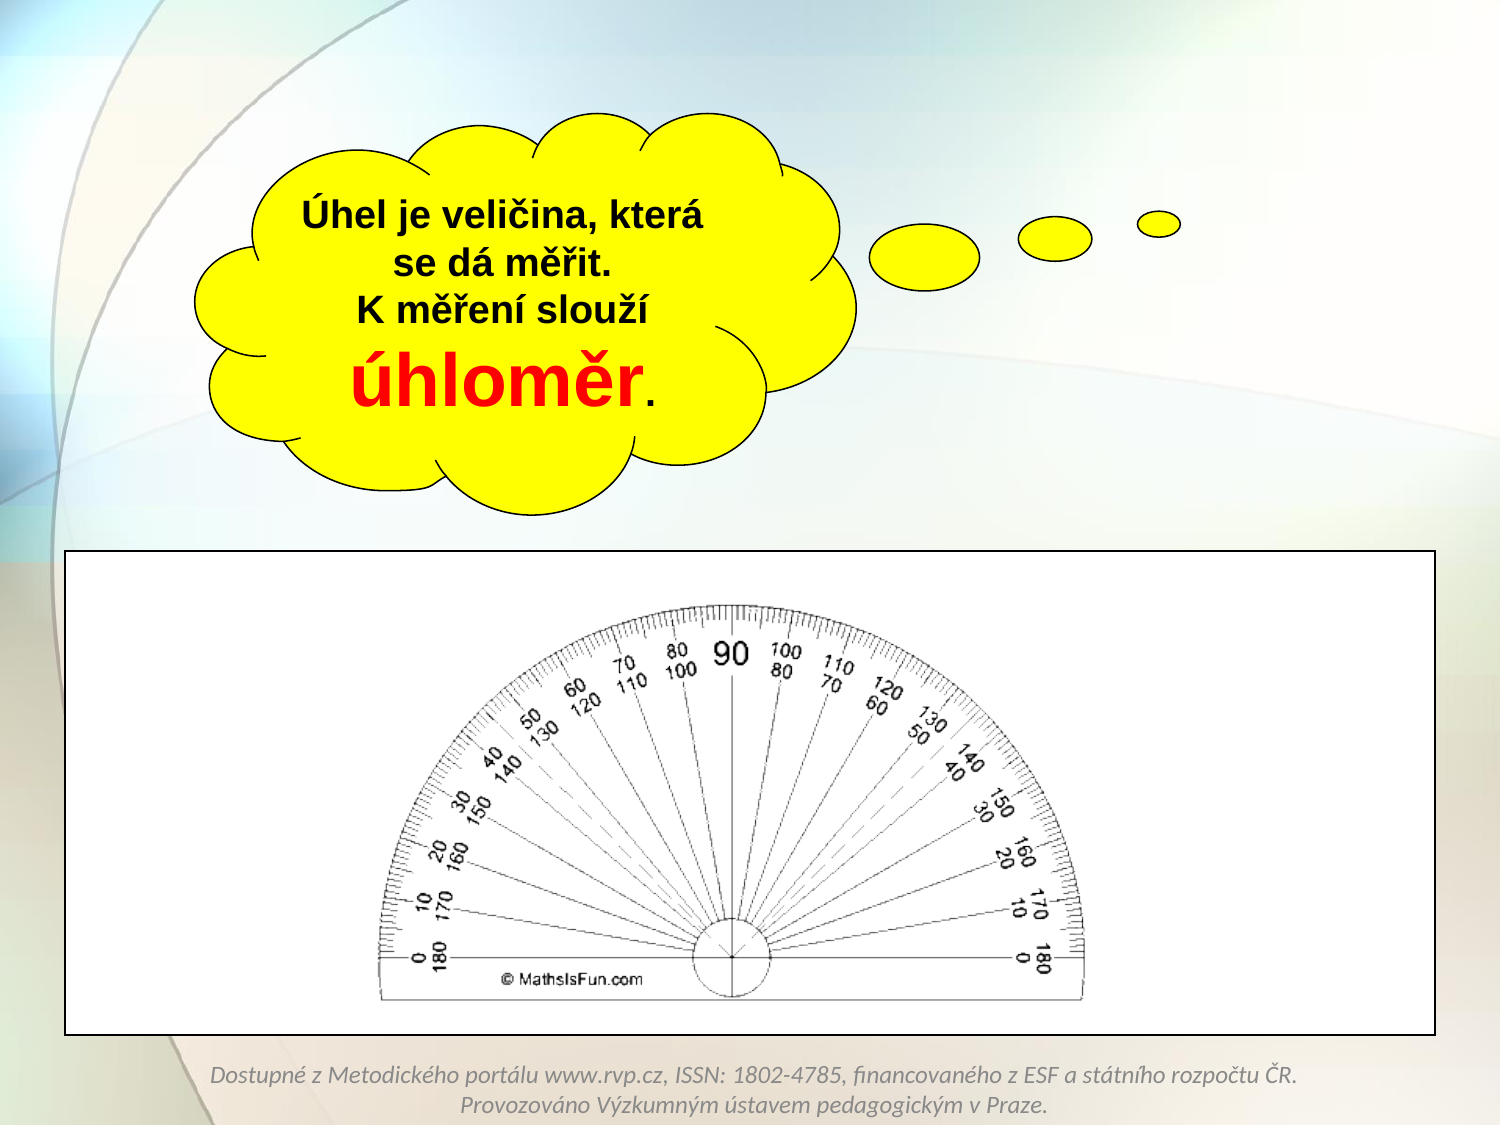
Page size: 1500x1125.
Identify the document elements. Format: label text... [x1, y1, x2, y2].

text_box Úhel je veličina, která se dá měřit. K měření slouží úhloměr. [1018, 216, 1092, 262]
text_box [64, 550, 1436, 1035]
text_box Úhel je veličina, která se dá měřit. K měření slouží úhloměr. [869, 224, 980, 291]
picture [0, 0, 1500, 1125]
text_box Úhel je veličina, která se dá měřit. K měření slouží úhloměr. [194, 113, 857, 516]
